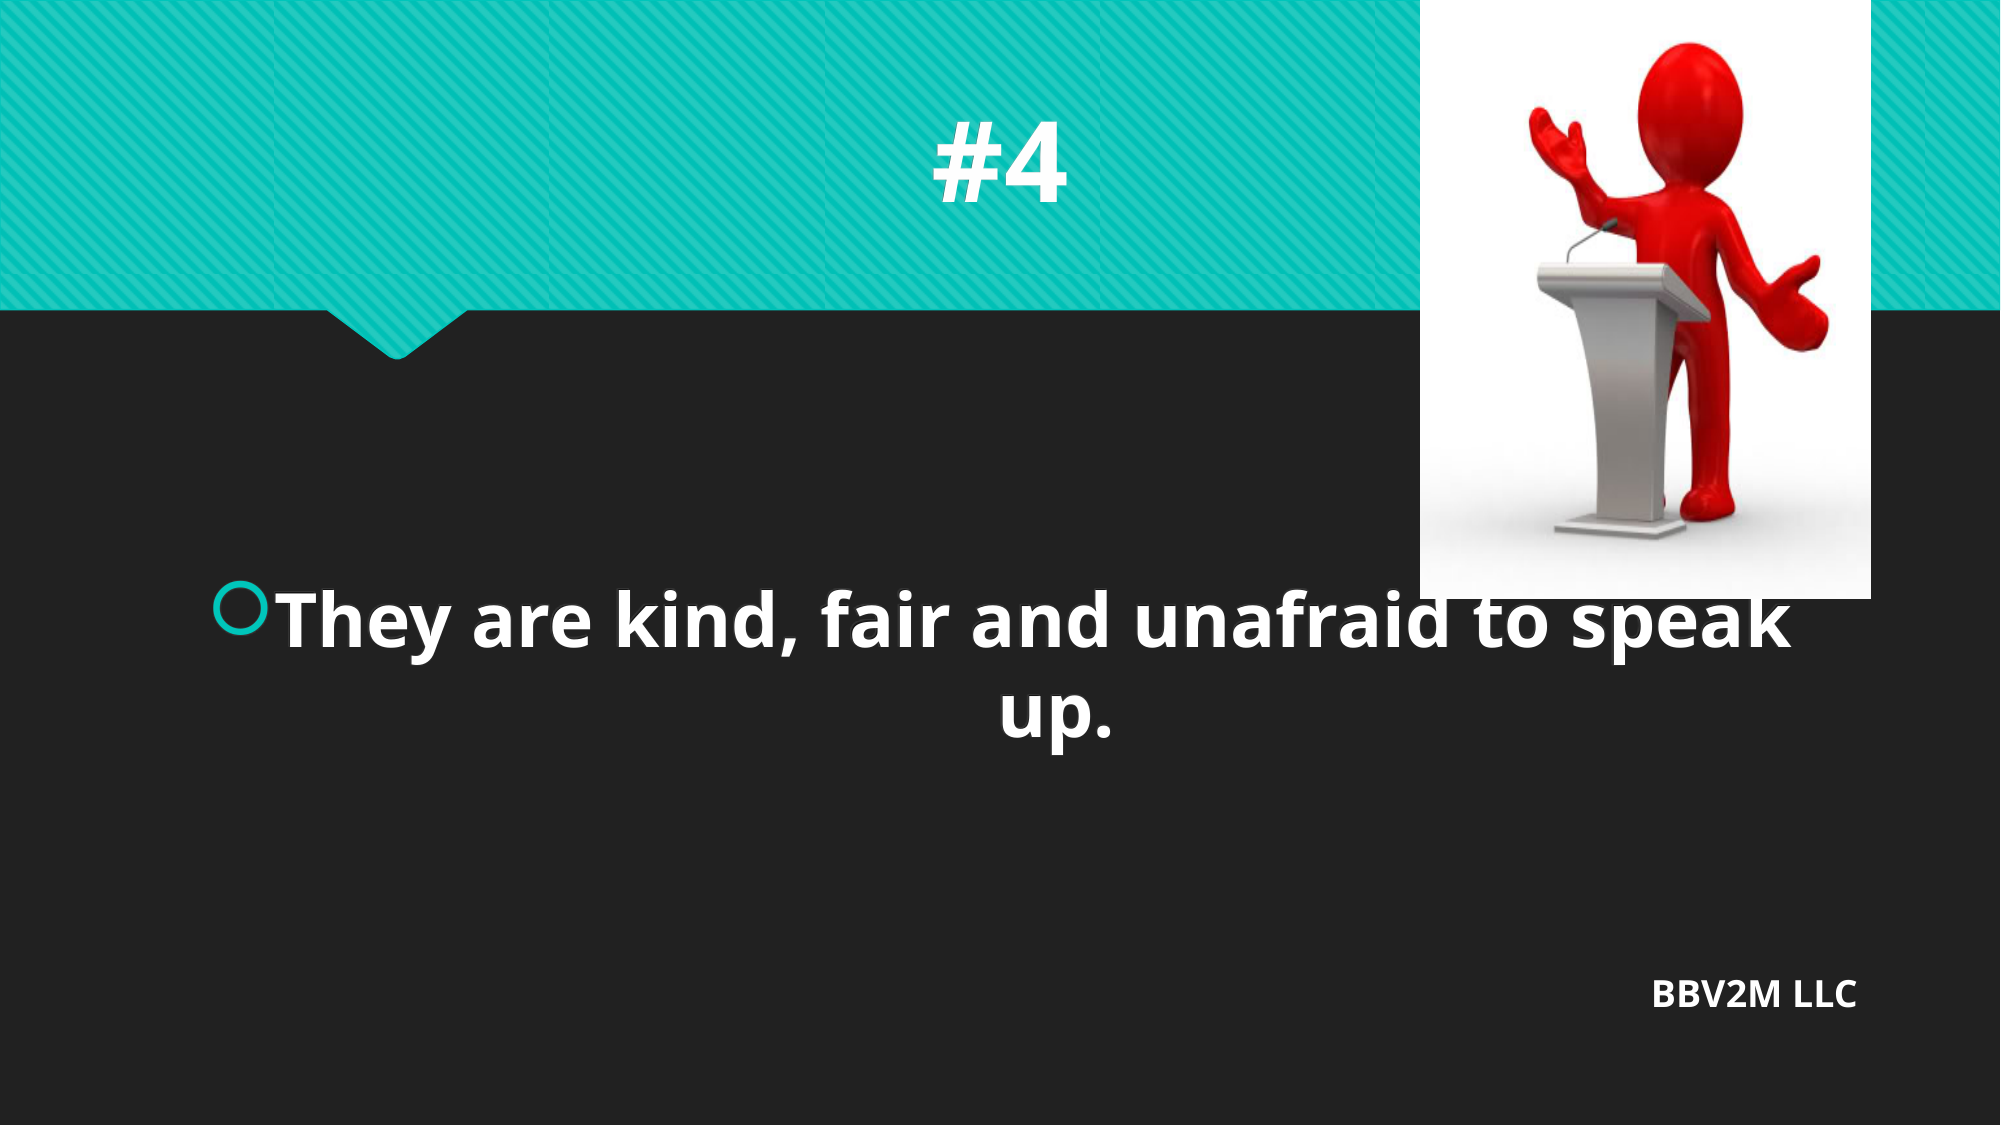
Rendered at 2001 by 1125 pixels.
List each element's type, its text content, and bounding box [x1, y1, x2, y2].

list They are kind, fair and unafraid to speak up. [134, 364, 1866, 962]
title #4 [132, 73, 1420, 233]
picture [1420, 0, 1871, 599]
text_box BBV2M LLC [1529, 962, 1980, 1024]
